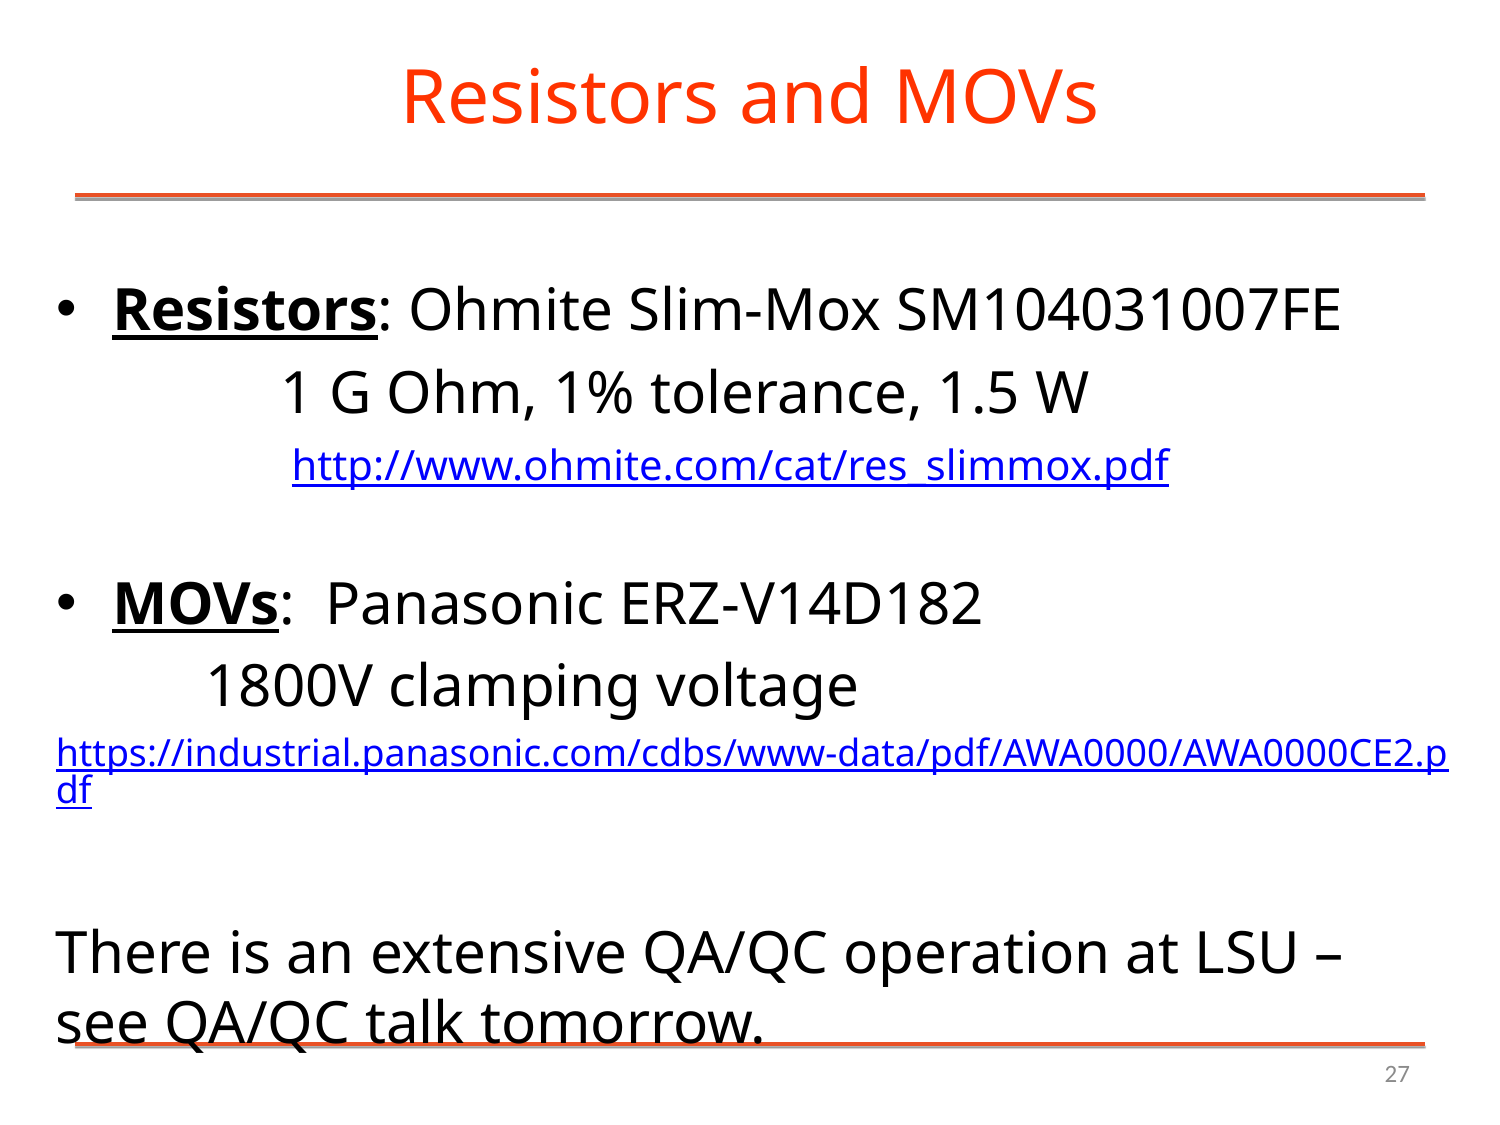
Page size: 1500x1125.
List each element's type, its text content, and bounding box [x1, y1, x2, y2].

title Resistors and MOVs [75, 0, 1425, 188]
list Resistors: Ohmite Slim-Mox SM104031007FE 1 G Ohm, 1% tolerance, 1.5 W http://www.ohmite.com/cat/res_slimmox.pdf MOVs: Panasonic ERZ-V14D182 1800V clamping voltage https://industrial.panasonic.com/cdbs/www-data/pdf/AWA0000/AWA0000CE2.pdf There is an extensive QA/QC operation at LSU – see QA/QC talk tomorrow. [40, 206, 1466, 1032]
slide_number <number> [1074, 1042, 1425, 1103]
